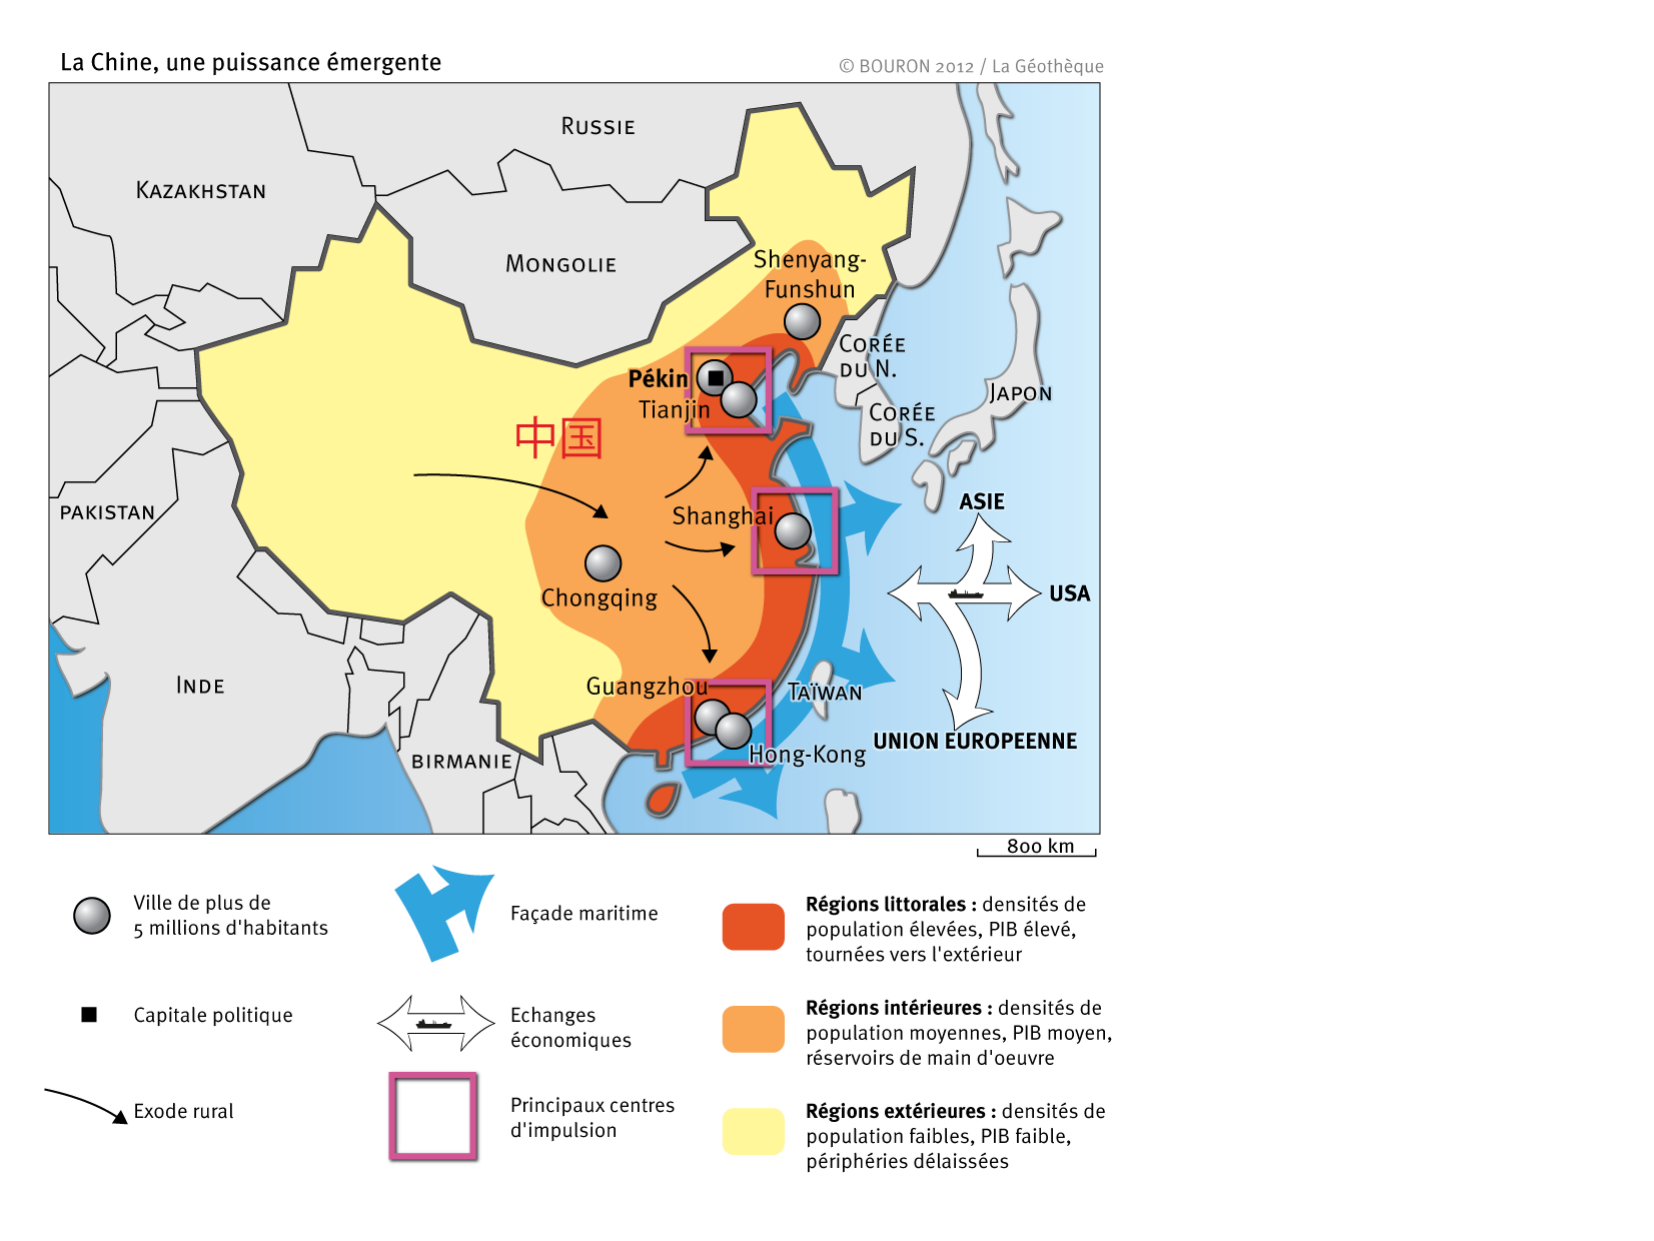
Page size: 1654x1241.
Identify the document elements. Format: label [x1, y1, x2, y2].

picture [35, 16, 1121, 1217]
